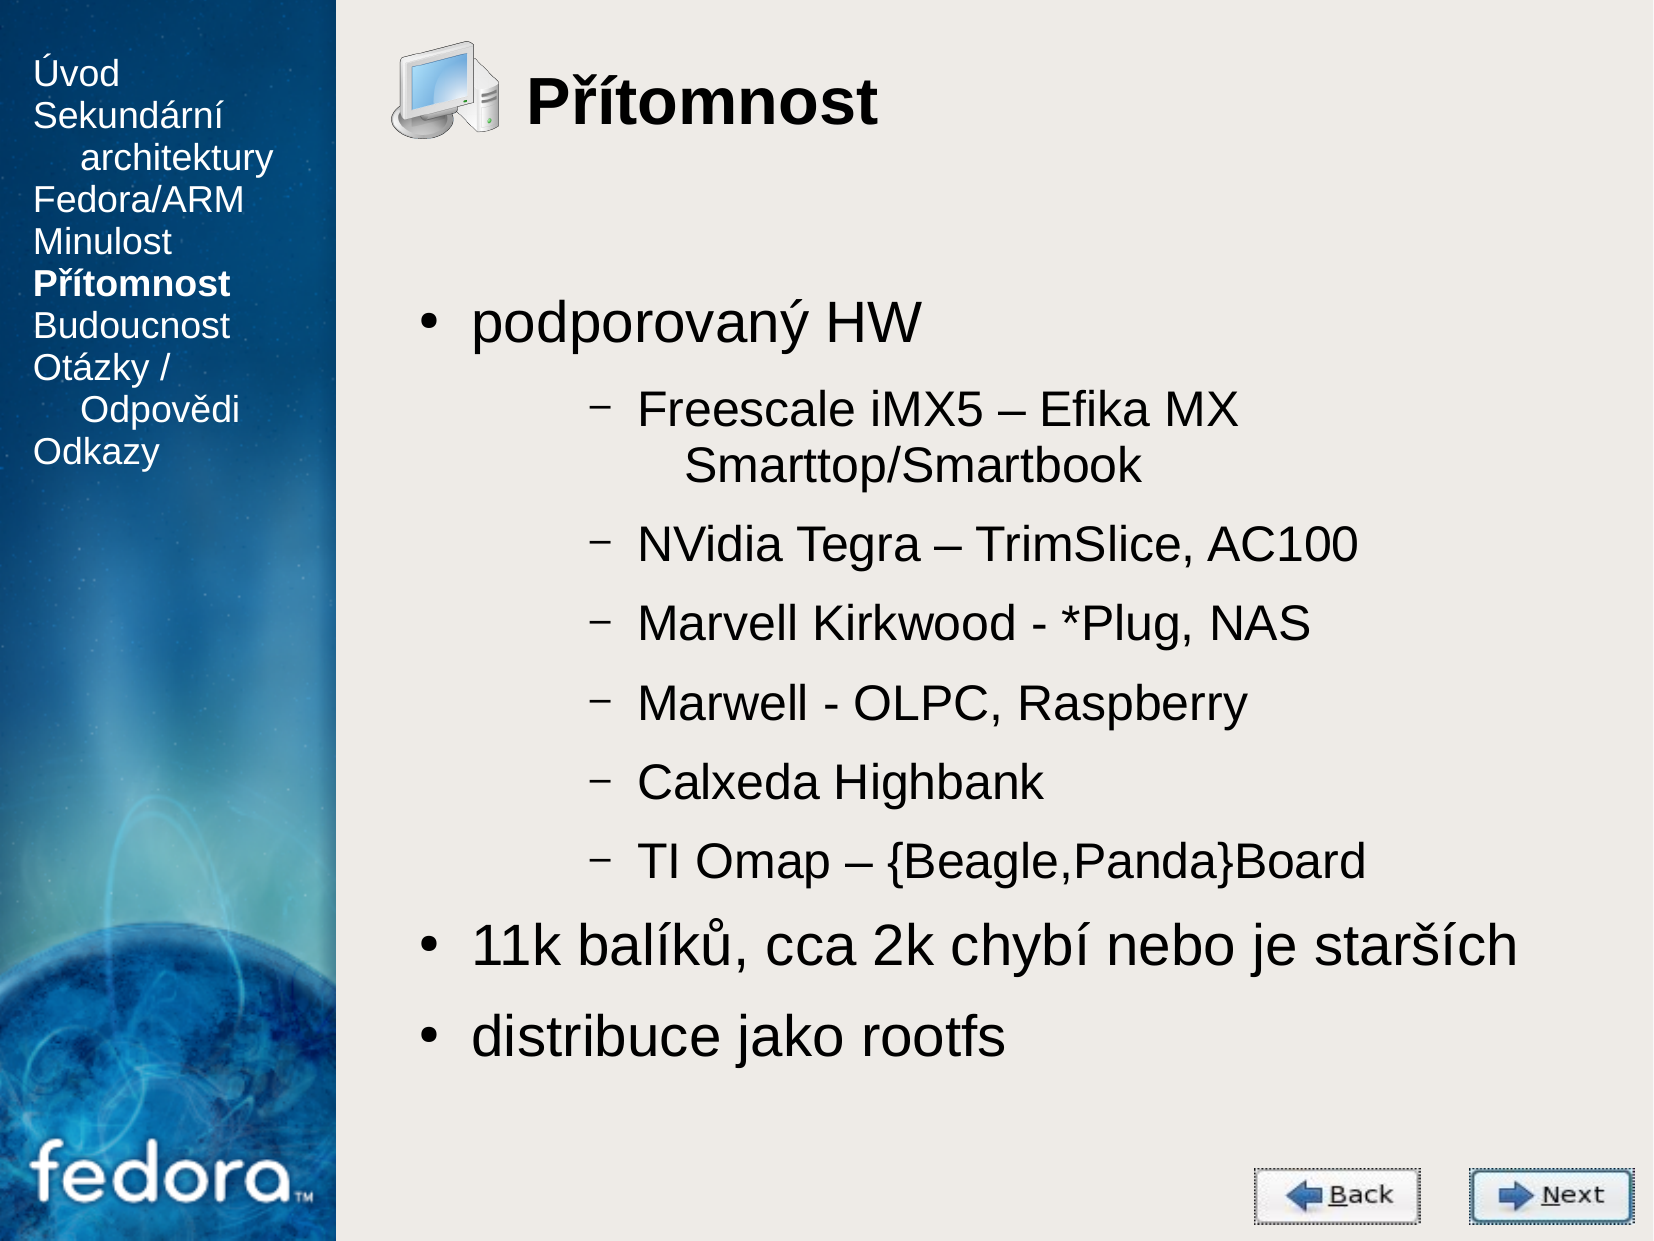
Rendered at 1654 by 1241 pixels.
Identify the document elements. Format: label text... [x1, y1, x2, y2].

text_box Úvod Sekundární architektury Fedora/ARM Minulost Přítomnost Budoucnost Otázky / Odpovědi Odkazy [18, 45, 327, 481]
list podporovaný HW Freescale iMX5 – Efika MX Smarttop/Smartbook NVidia Tegra – TrimSlice, AC100 Marvell Kirkwood - *Plug, NAS Marwell - OLPC, Raspberry Calxeda Highbank TI Omap – {Beagle,Panda}Board 11k balíků, cca 2k chybí nebo je starších distribuce jako rootfs [400, 290, 1617, 1094]
picture [0, 0, 1654, 1241]
text_box Přítomnost [511, 56, 1316, 147]
